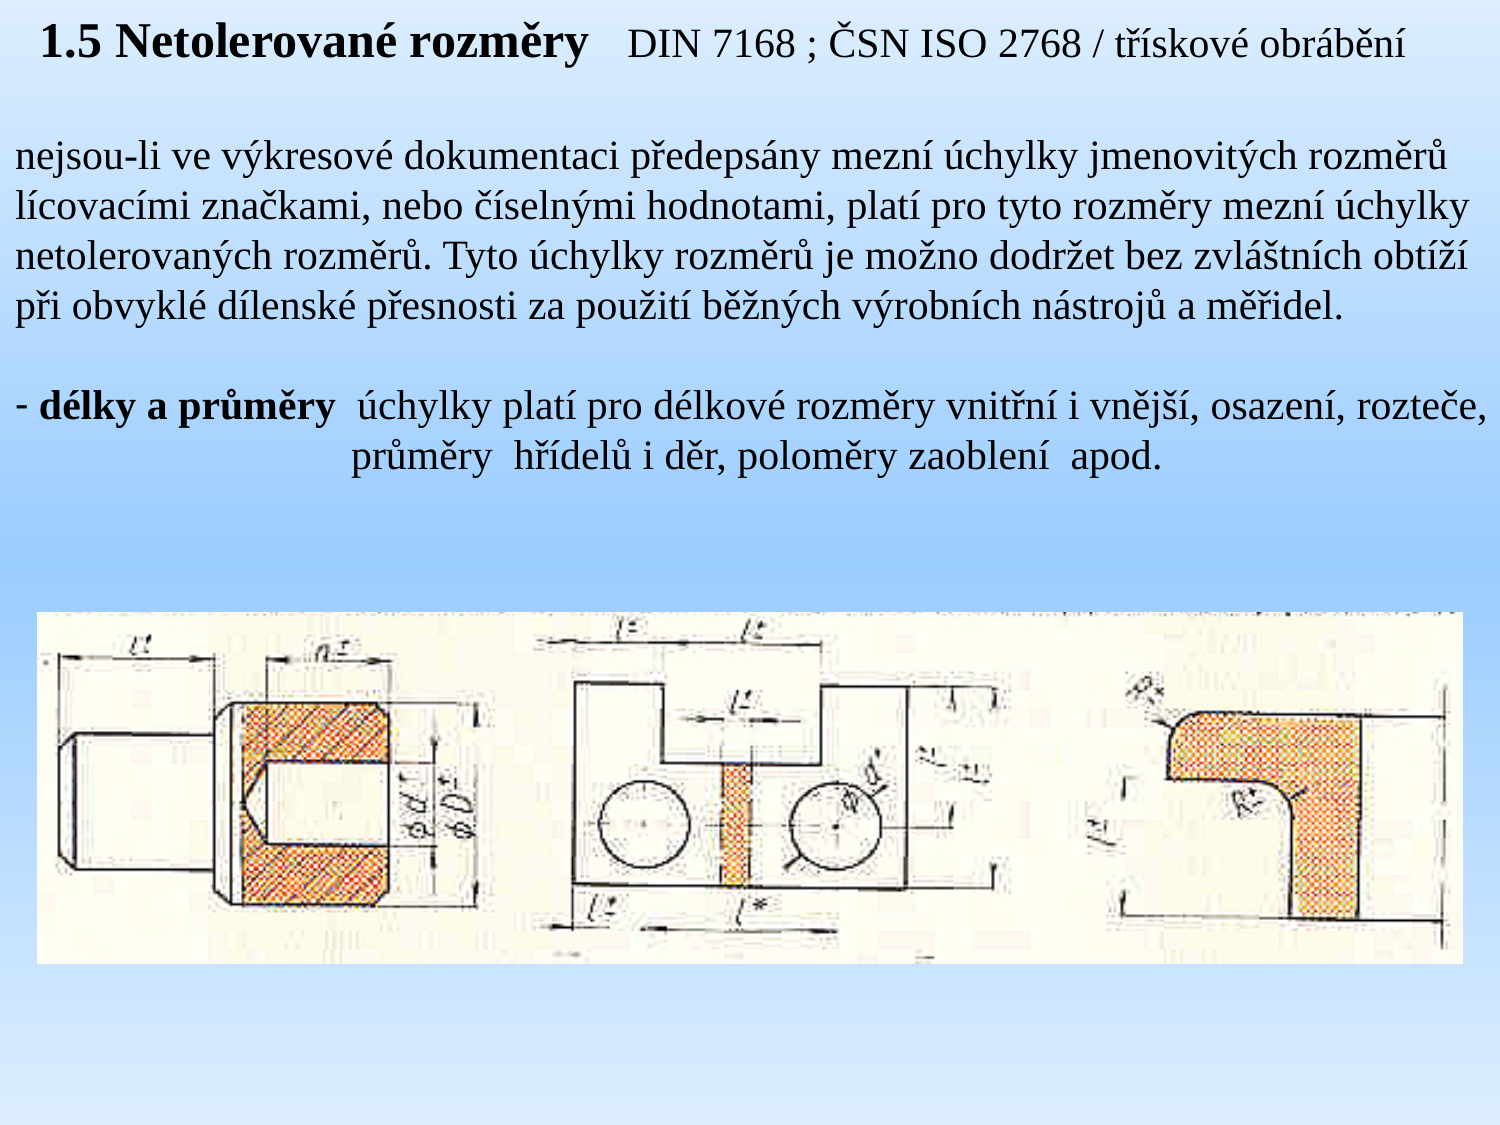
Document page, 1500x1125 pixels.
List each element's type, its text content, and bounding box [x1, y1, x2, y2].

picture [37, 612, 1463, 964]
text_box 1.5 Netolerované rozměry DIN 7168 ; ČSN ISO 2768 / třískové obrábění nejsou-li ve výkresové dokumentaci předepsány mezní úchylky jmenovitých rozměrů lícovacími značkami, nebo číselnými hodnotami, platí pro tyto rozměry mezní úchylky netolerovaných rozměrů. Tyto úchylky rozměrů je možno dodržet bez zvláštních obtíží při obvyklé dílenské přesnosti za použití běžných výrobních nástrojů a měřidel. délky a průměry úchylky platí pro délkové rozměry vnitřní i vnější, osazení, rozteče, průměry hřídelů i děr, poloměry zaoblení apod. [0, 0, 1500, 541]
